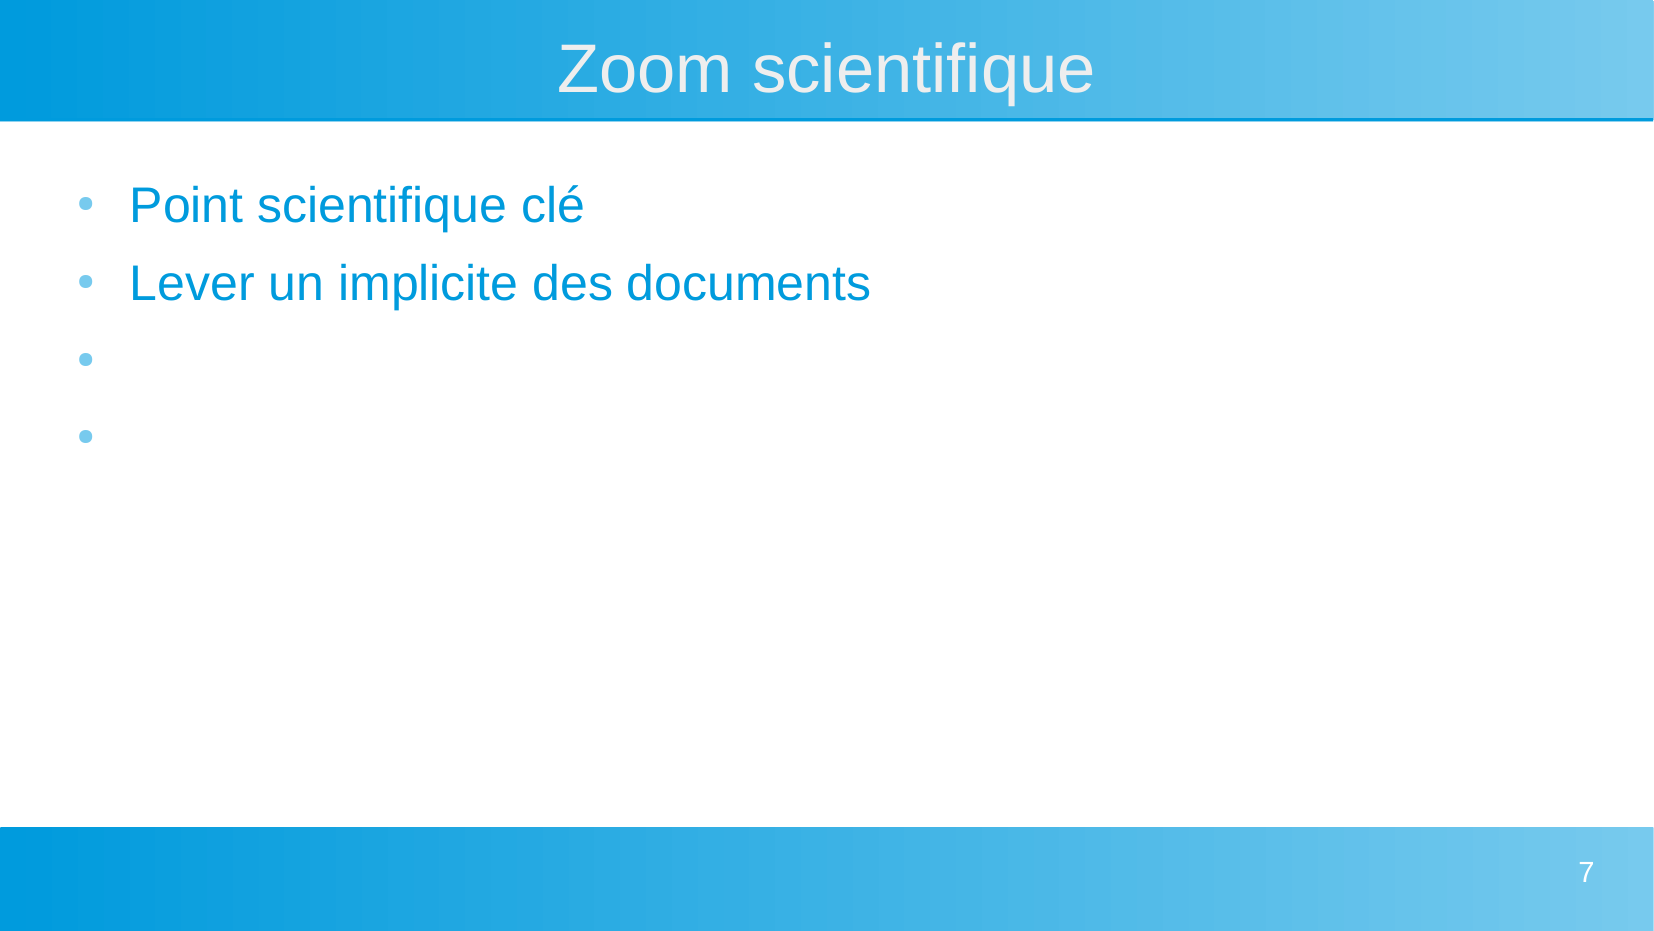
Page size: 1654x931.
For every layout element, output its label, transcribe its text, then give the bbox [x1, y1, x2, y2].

title Zoom scientifique [59, 29, 1595, 108]
list Point scientifique clé Lever un implicite des documents [59, 177, 1595, 768]
